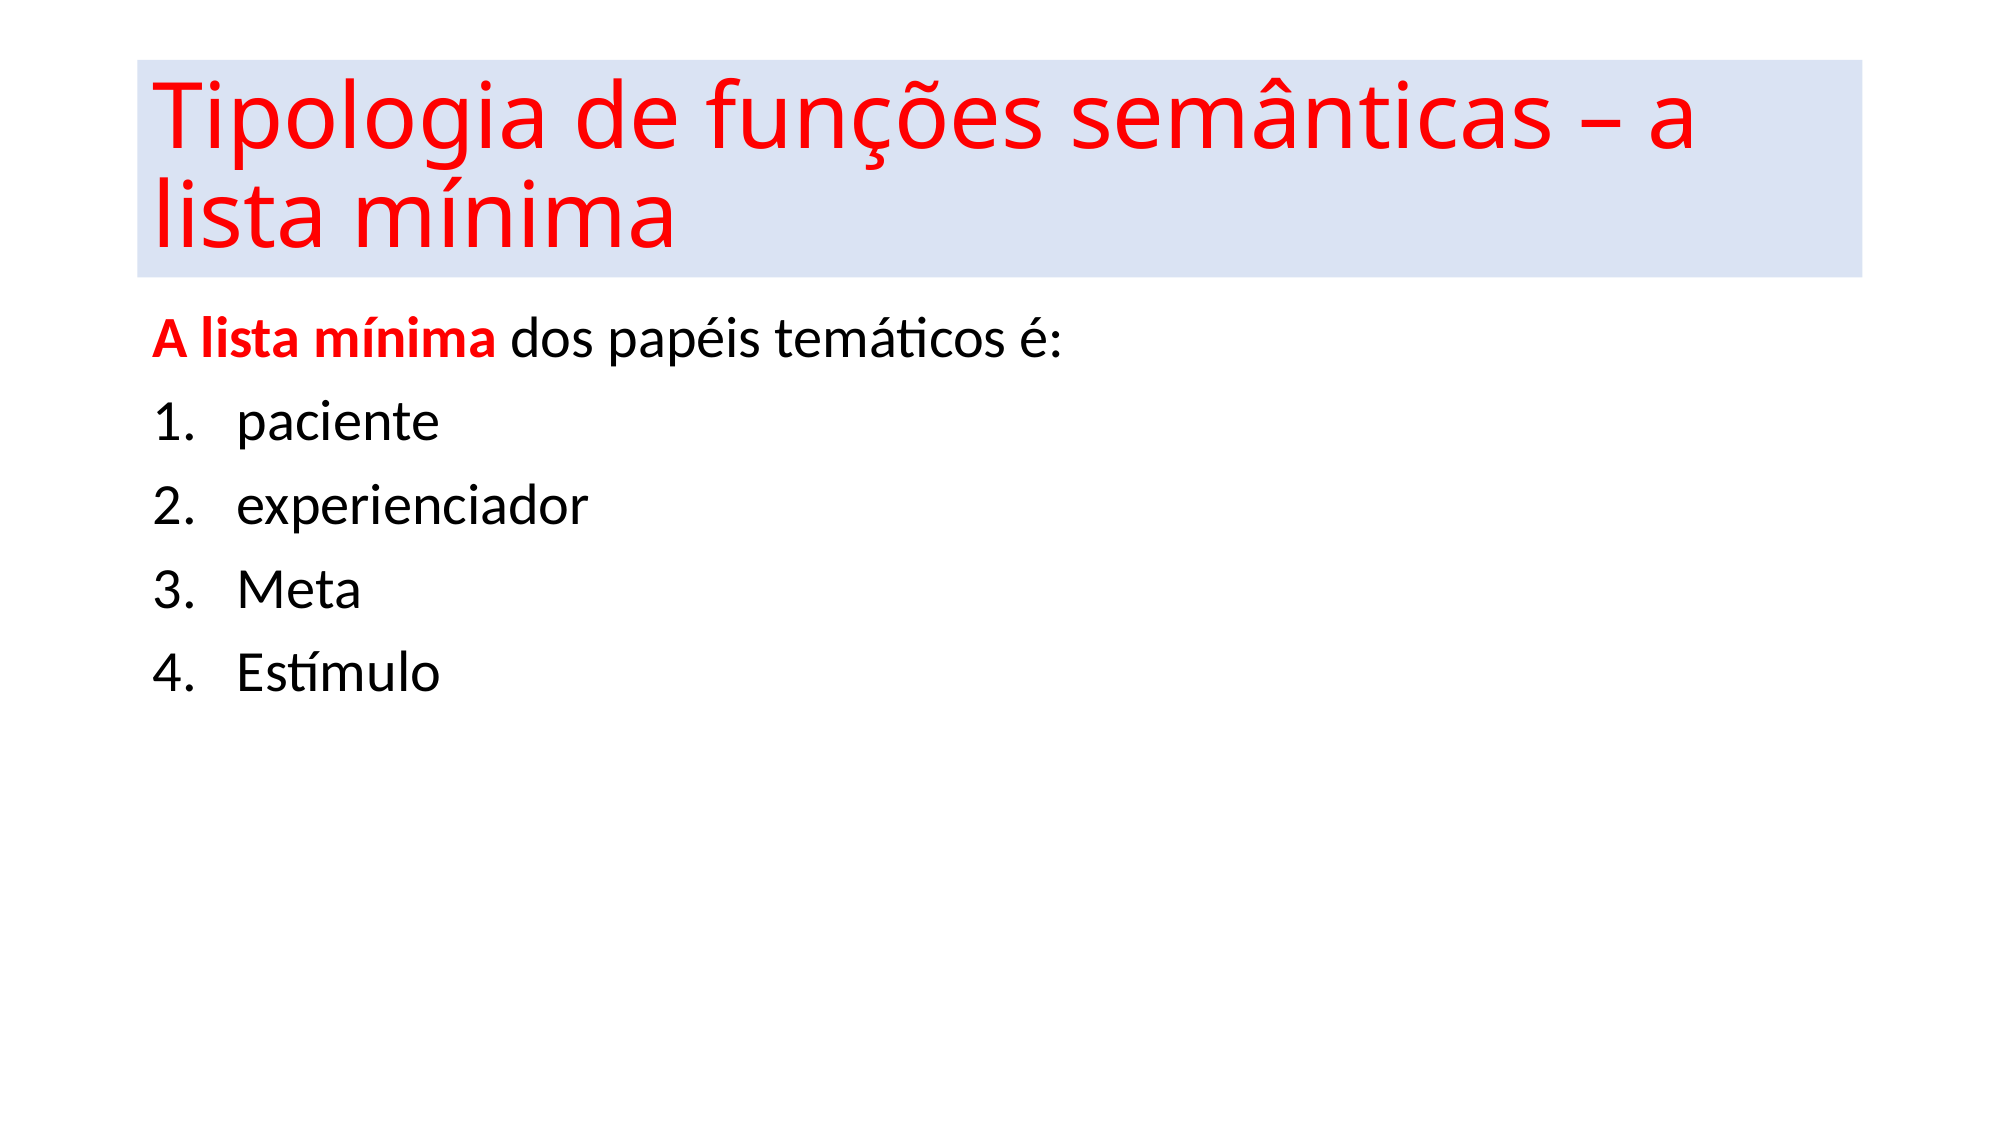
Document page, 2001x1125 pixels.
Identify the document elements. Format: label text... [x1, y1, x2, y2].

title Tipologia de funções semânticas – a lista mínima [137, 59, 1863, 278]
list A lista mínima dos papéis temáticos é: paciente experienciador Meta Estímulo [137, 299, 1863, 1014]
